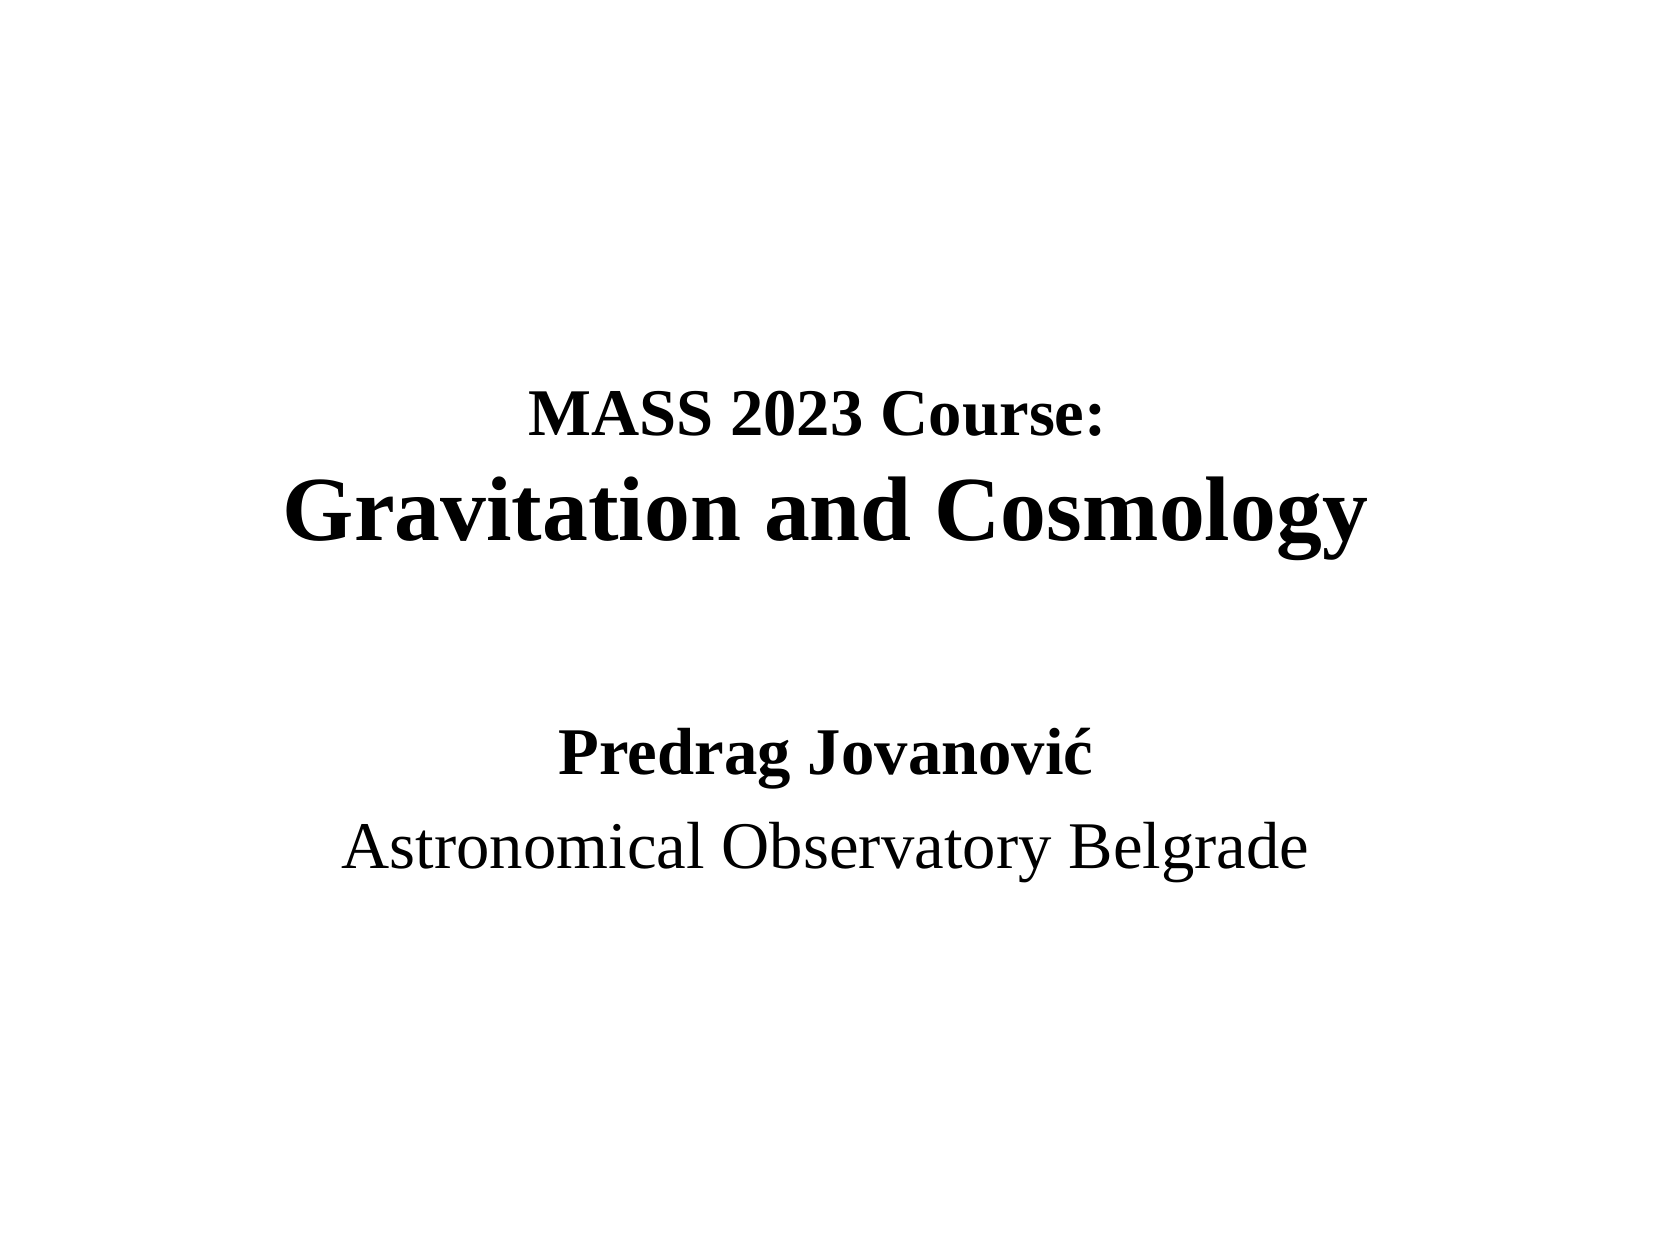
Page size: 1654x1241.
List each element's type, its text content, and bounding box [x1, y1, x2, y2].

subtitle Predrag Jovanović Astronomical Observatory Belgrade [247, 700, 1405, 922]
title MASS 2023 Course: Gravitation and Cosmology [123, 330, 1529, 597]
